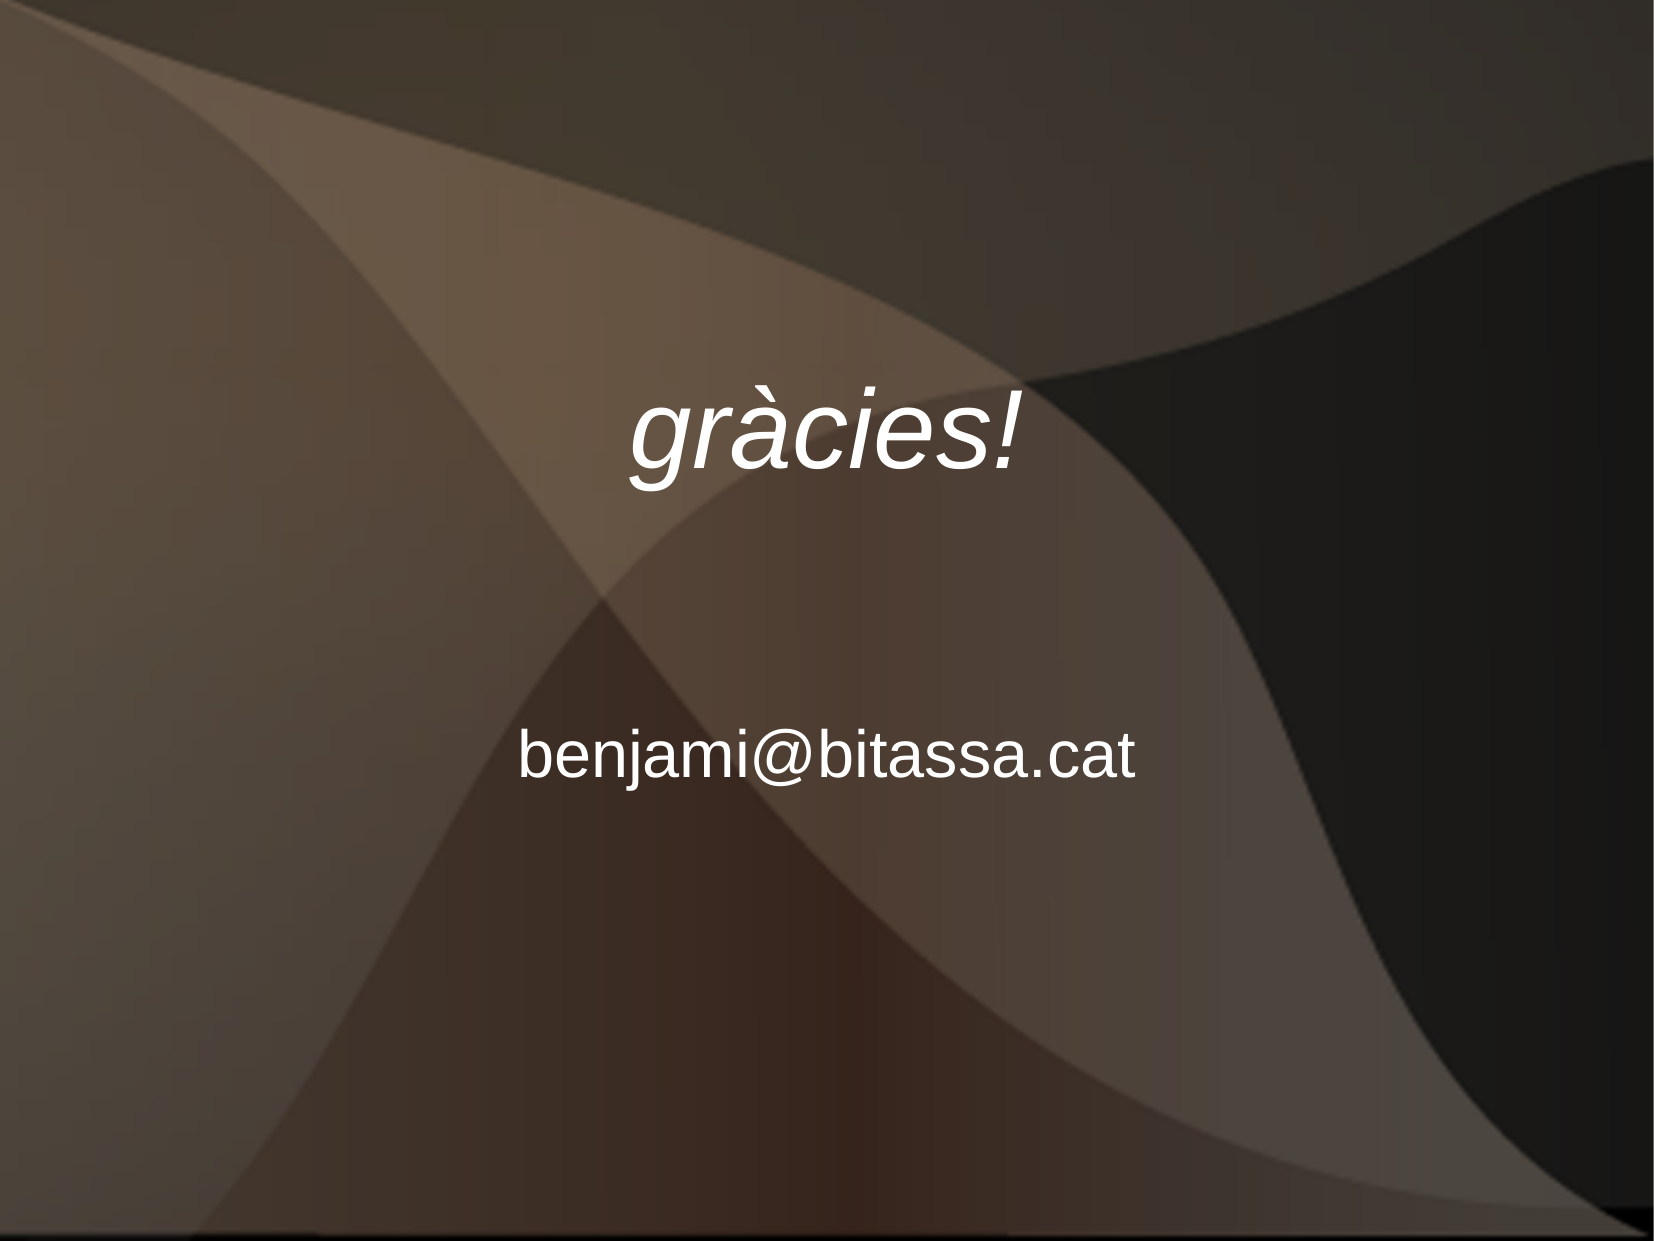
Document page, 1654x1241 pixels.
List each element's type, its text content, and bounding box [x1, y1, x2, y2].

picture [0, 0, 1654, 1241]
subtitle gràcies! benjami@bitassa.cat [82, 56, 1571, 1102]
